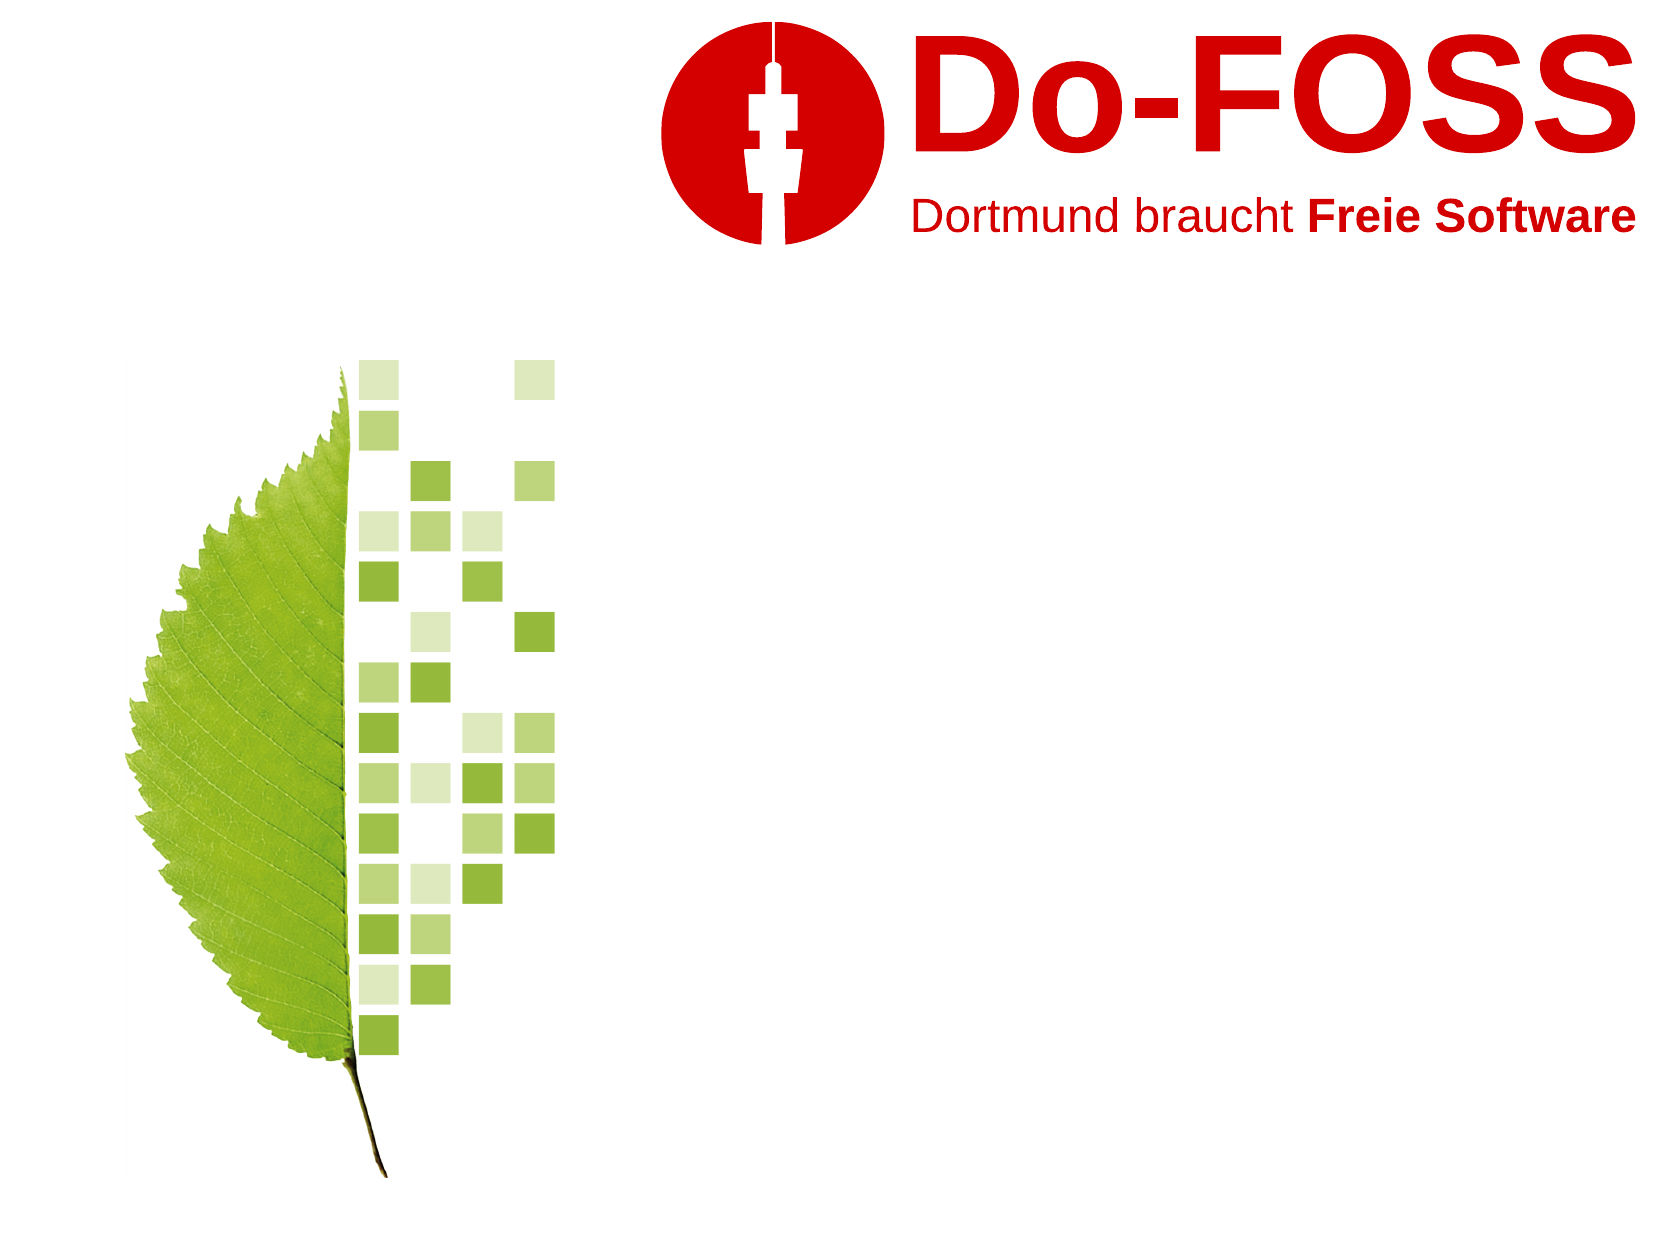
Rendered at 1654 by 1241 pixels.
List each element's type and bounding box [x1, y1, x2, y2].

picture [124, 360, 603, 1178]
